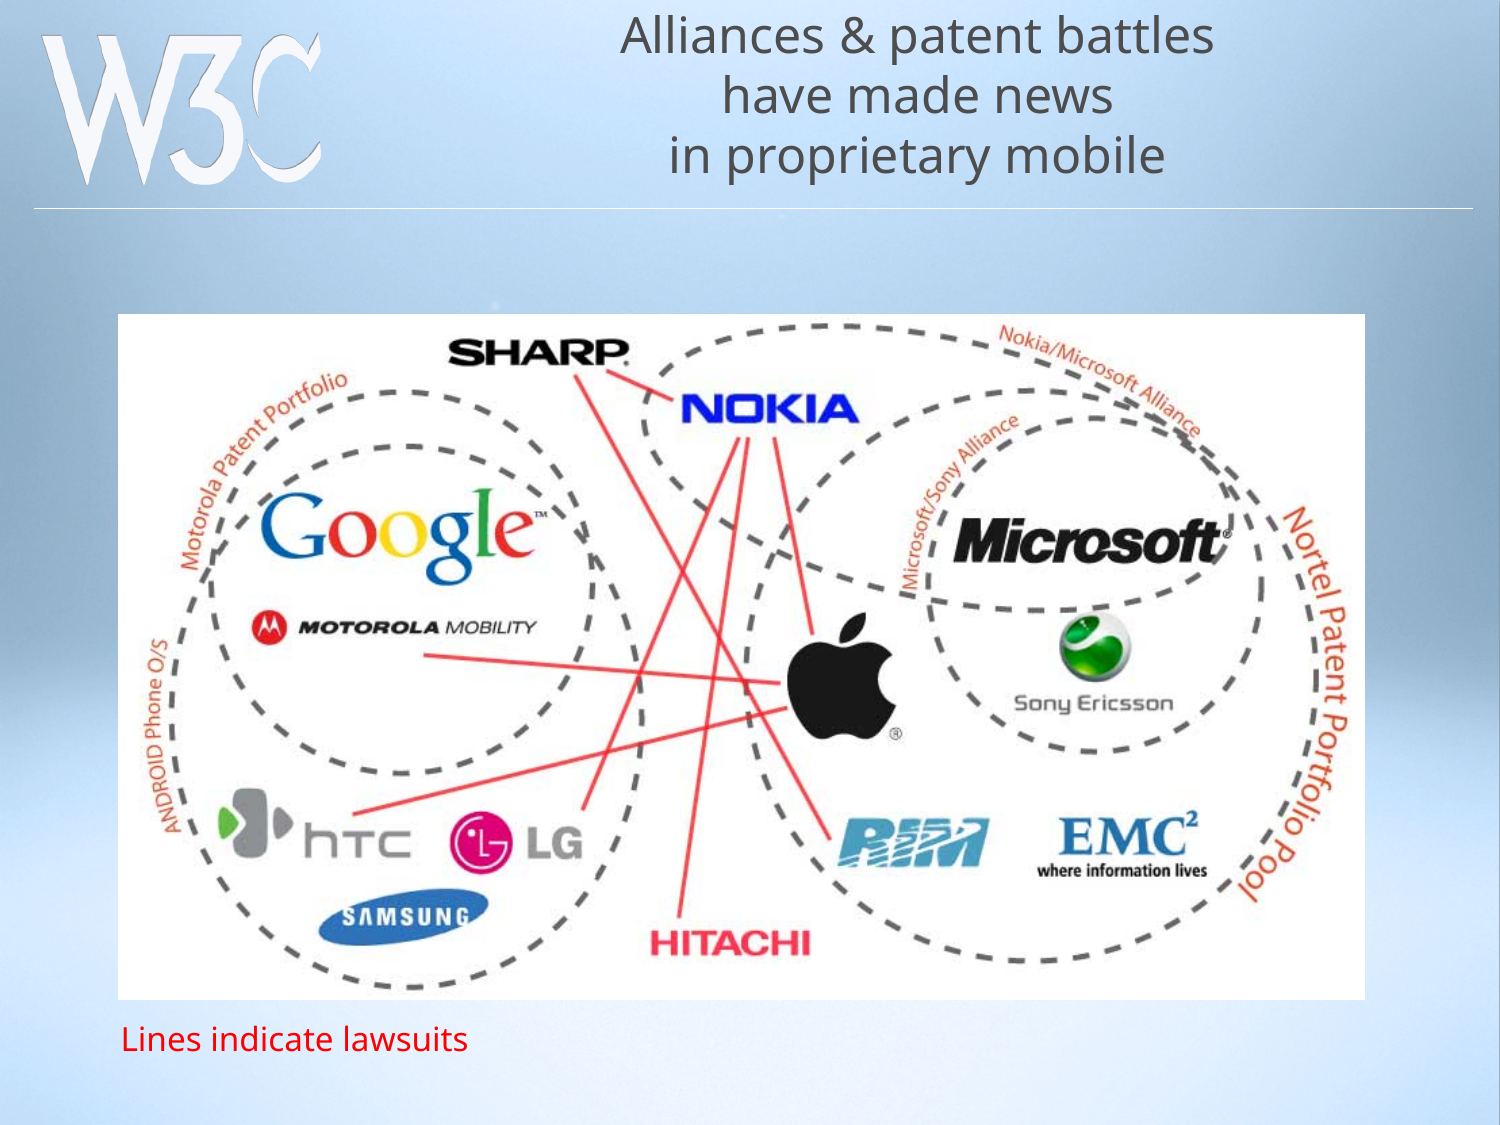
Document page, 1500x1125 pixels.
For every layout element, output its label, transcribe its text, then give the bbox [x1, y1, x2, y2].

picture [0, 0, 1500, 1125]
text_box Lines indicate lawsuits [112, 1009, 1203, 1118]
title Alliances & patent battles have made news in proprietary mobile [335, 0, 1500, 192]
